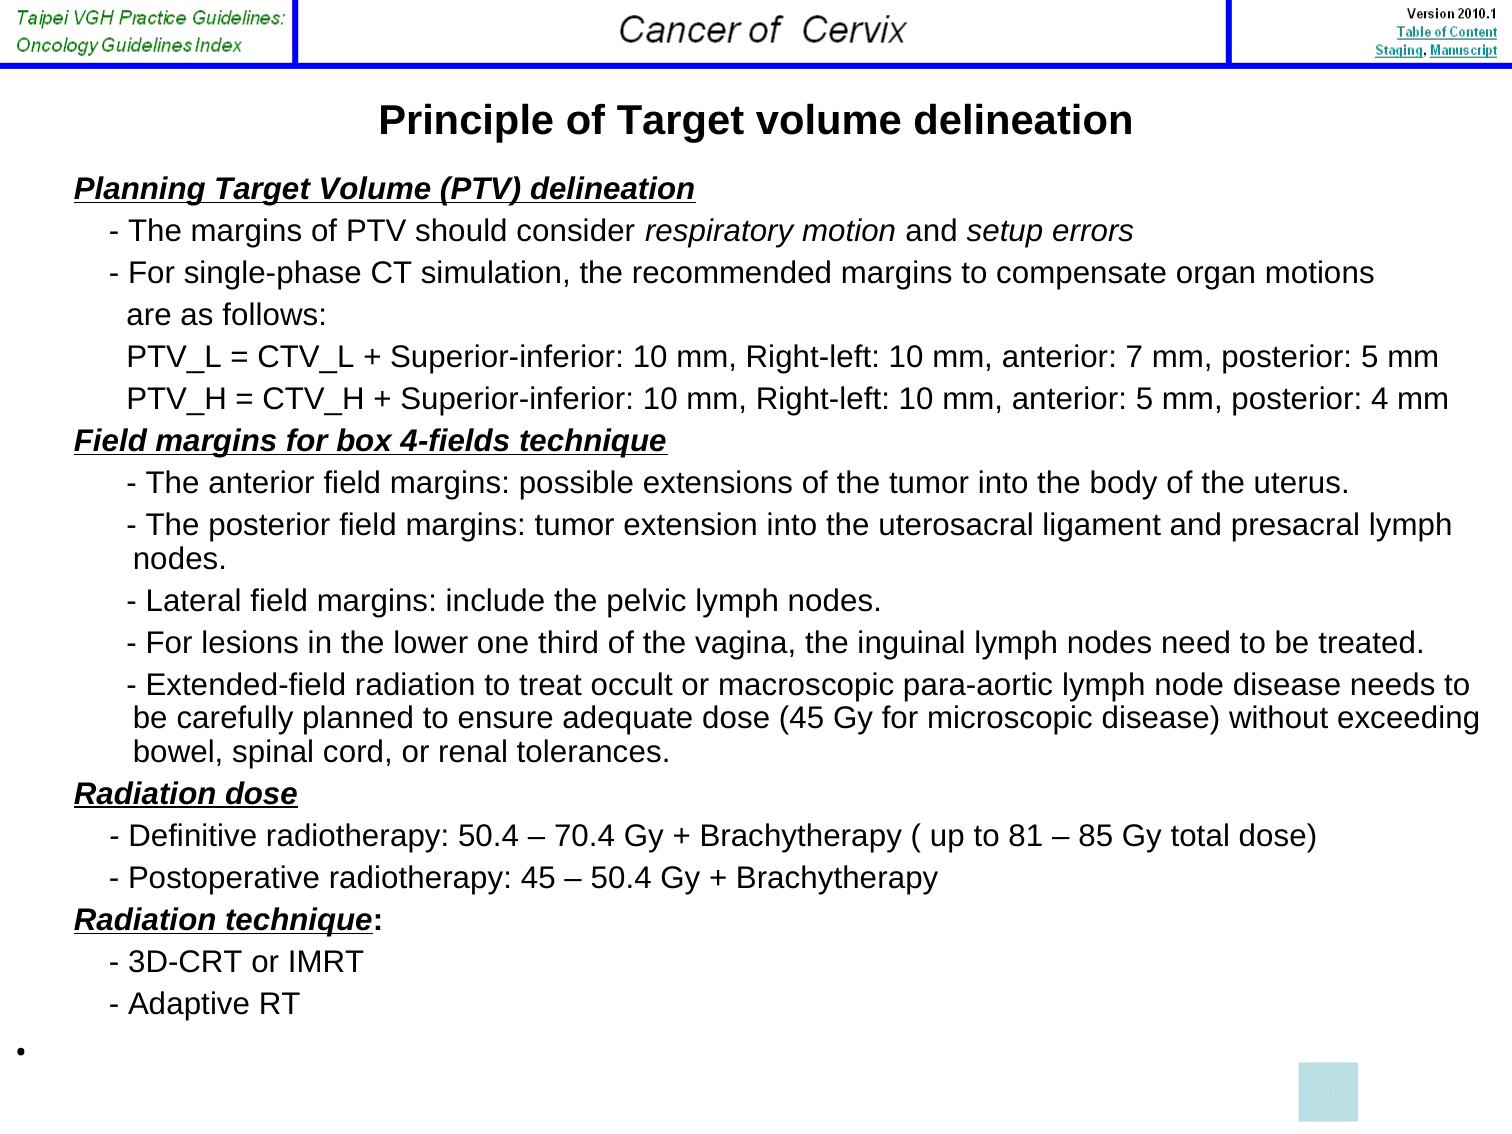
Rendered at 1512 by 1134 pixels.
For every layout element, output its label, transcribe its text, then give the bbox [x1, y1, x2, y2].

title Principle of Target volume delineation [0, 70, 1512, 165]
list Planning Target Volume (PTV) delineation - The margins of PTV should consider respiratory motion and setup errors - For single-phase CT simulation, the recommended margins to compensate organ motions are as follows: PTV_L = CTV_L + Superior-inferior: 10 mm, Right-left: 10 mm, anterior: 7 mm, posterior: 5 mm PTV_H = CTV_H + Superior-inferior: 10 mm, Right-left: 10 mm, anterior: 5 mm, posterior: 4 mm Field margins for box 4-fields technique - The anterior field margins: possible extensions of the tumor into the body of the uterus. - The posterior field margins: tumor extension into the uterosacral ligament and presacral lymph nodes. - Lateral field margins: include the pelvic lymph nodes. - For lesions in the lower one third of the vagina, the inguinal lymph nodes need to be treated. - Extended-field radiation to treat occult or macroscopic para-aortic lymph node disease needs to be carefully planned to ensure adequate dose (45 Gy for microscopic disease) without exceeding bowel, spinal cord, or renal tolerances. Radiation dose - Definitive radiotherapy: 50.4 – 70.4 Gy + Brachytherapy ( up to 81 – 85 Gy total dose) - Postoperative radiotherapy: 45 – 50.4 Gy + Brachytherapy Radiation technique: - 3D-CRT or IMRT - Adaptive RT [0, 165, 1512, 1052]
